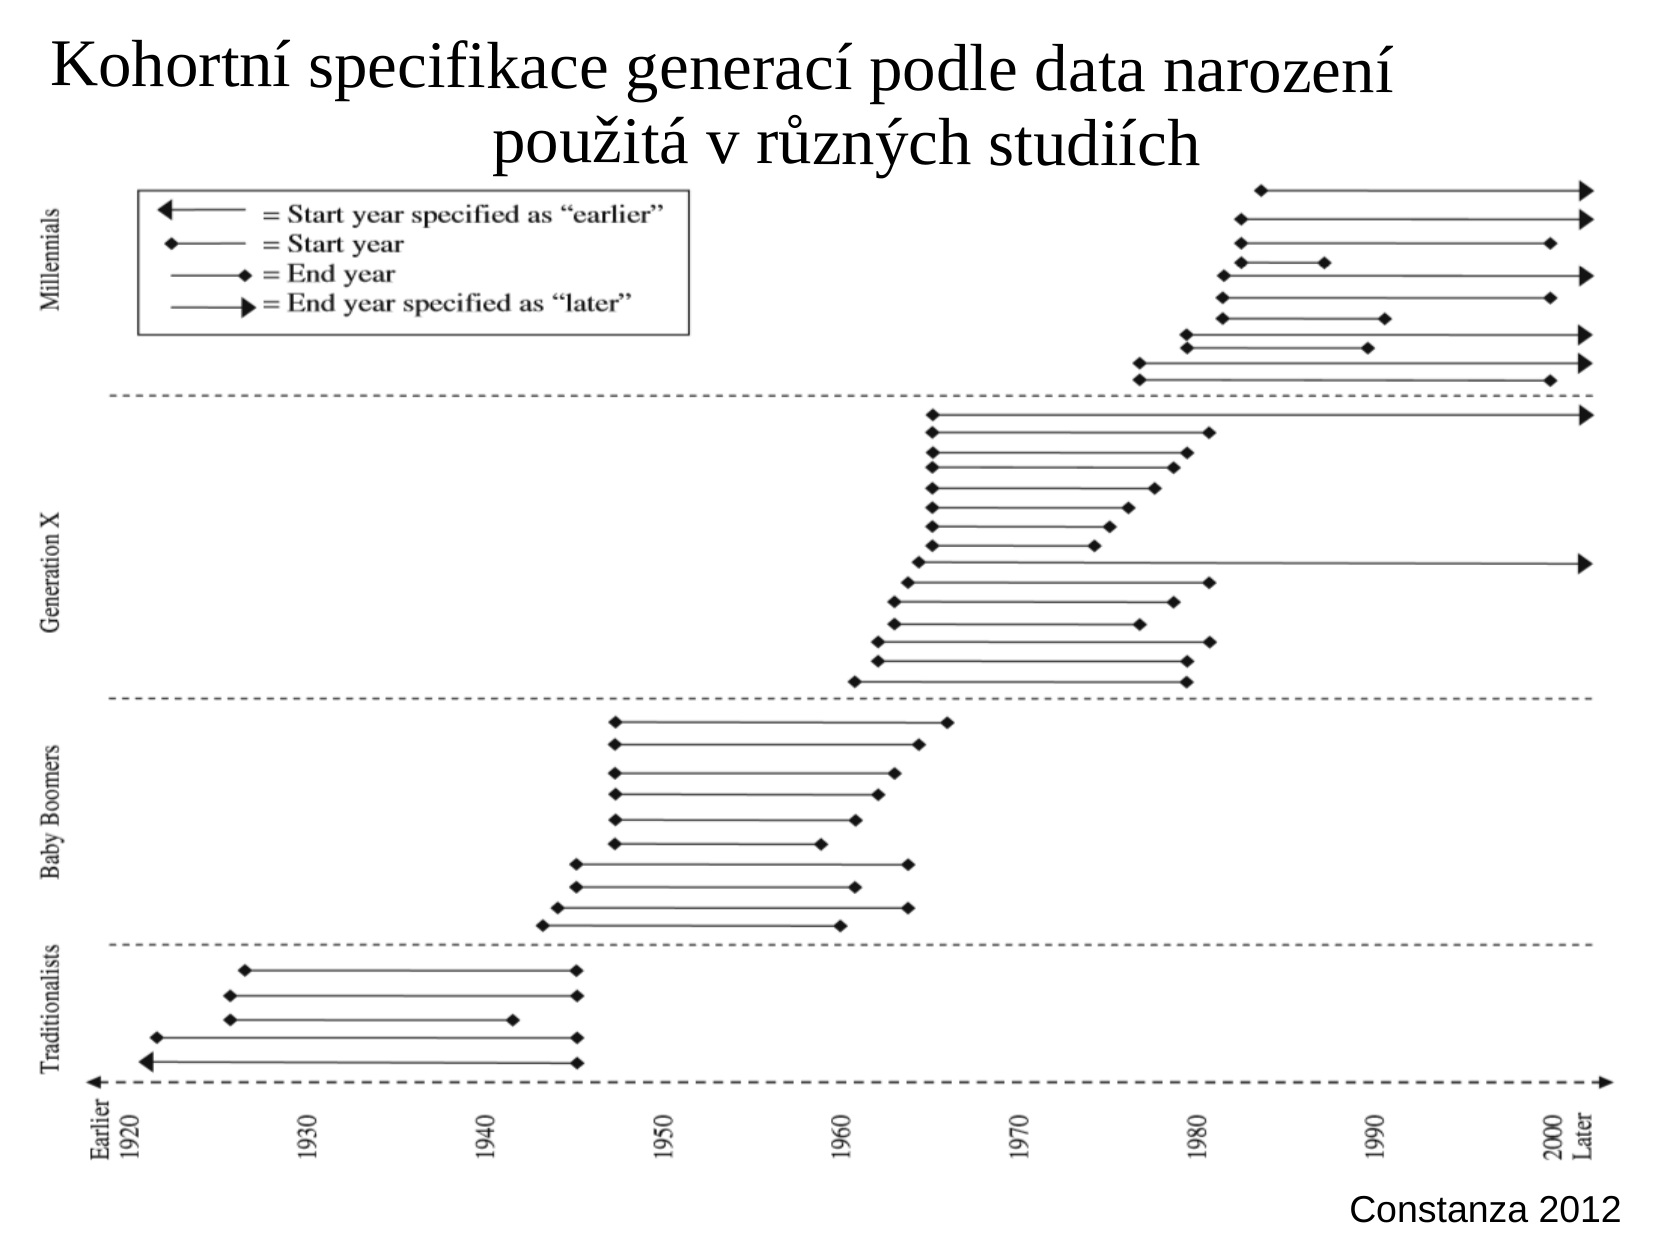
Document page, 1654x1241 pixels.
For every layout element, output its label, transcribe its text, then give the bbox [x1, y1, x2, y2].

text_box Kohortní specifikace generací podle data narození použitá v různých studiích [34, 18, 1654, 193]
text_box Constanza 2012 [1334, 1181, 1654, 1238]
picture [35, 184, 1619, 1168]
